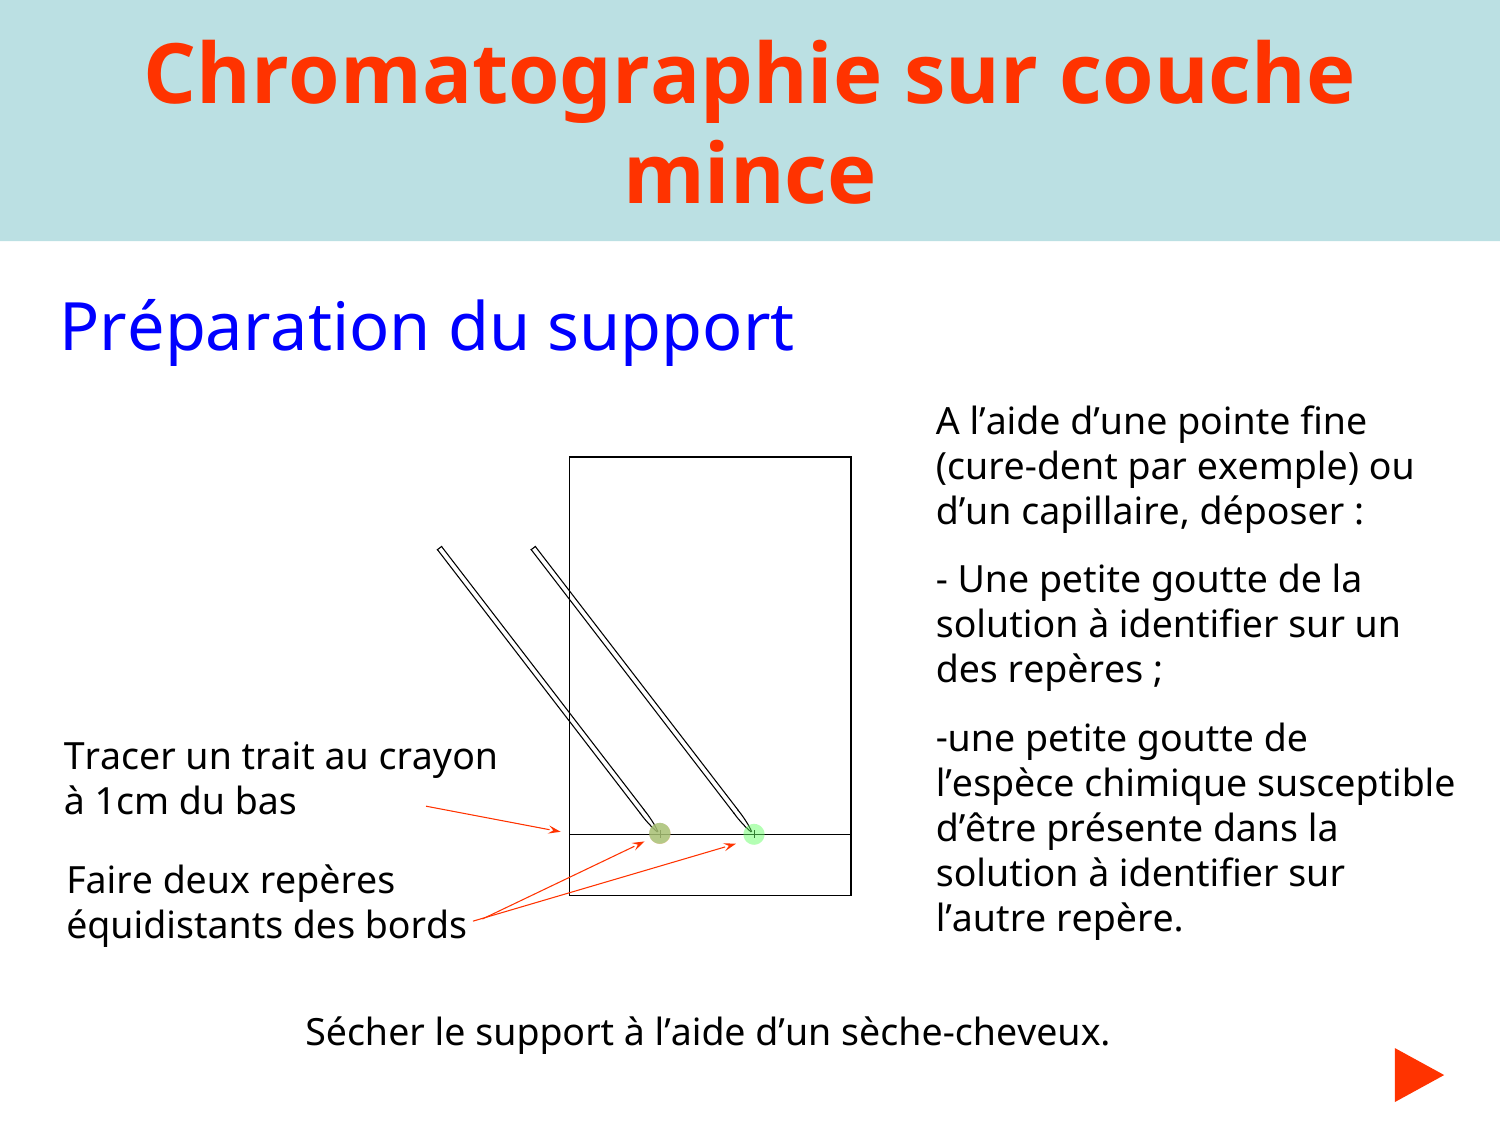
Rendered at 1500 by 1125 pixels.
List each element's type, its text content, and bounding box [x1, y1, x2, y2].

text_box A l’aide d’une pointe fine (cure-dent par exemple) ou d’un capillaire, déposer : Une petite goutte de la solution à identifier sur un des repères ; une petite goutte de l’espèce chimique susceptible d’être présente dans la solution à identifier sur l’autre repère. [921, 388, 1472, 947]
text_box Faire deux repères équidistants des bords [51, 848, 486, 954]
text_box Sécher le support à l’aide d’un sèche-cheveux. [290, 1000, 1133, 1062]
text_box [569, 457, 851, 896]
text_box Tracer un trait au crayon à 1cm du bas [49, 724, 519, 830]
subtitle Préparation du support [44, 276, 823, 401]
text_box [1394, 1048, 1445, 1103]
title Chromatographie sur couche mince [0, 0, 1500, 242]
